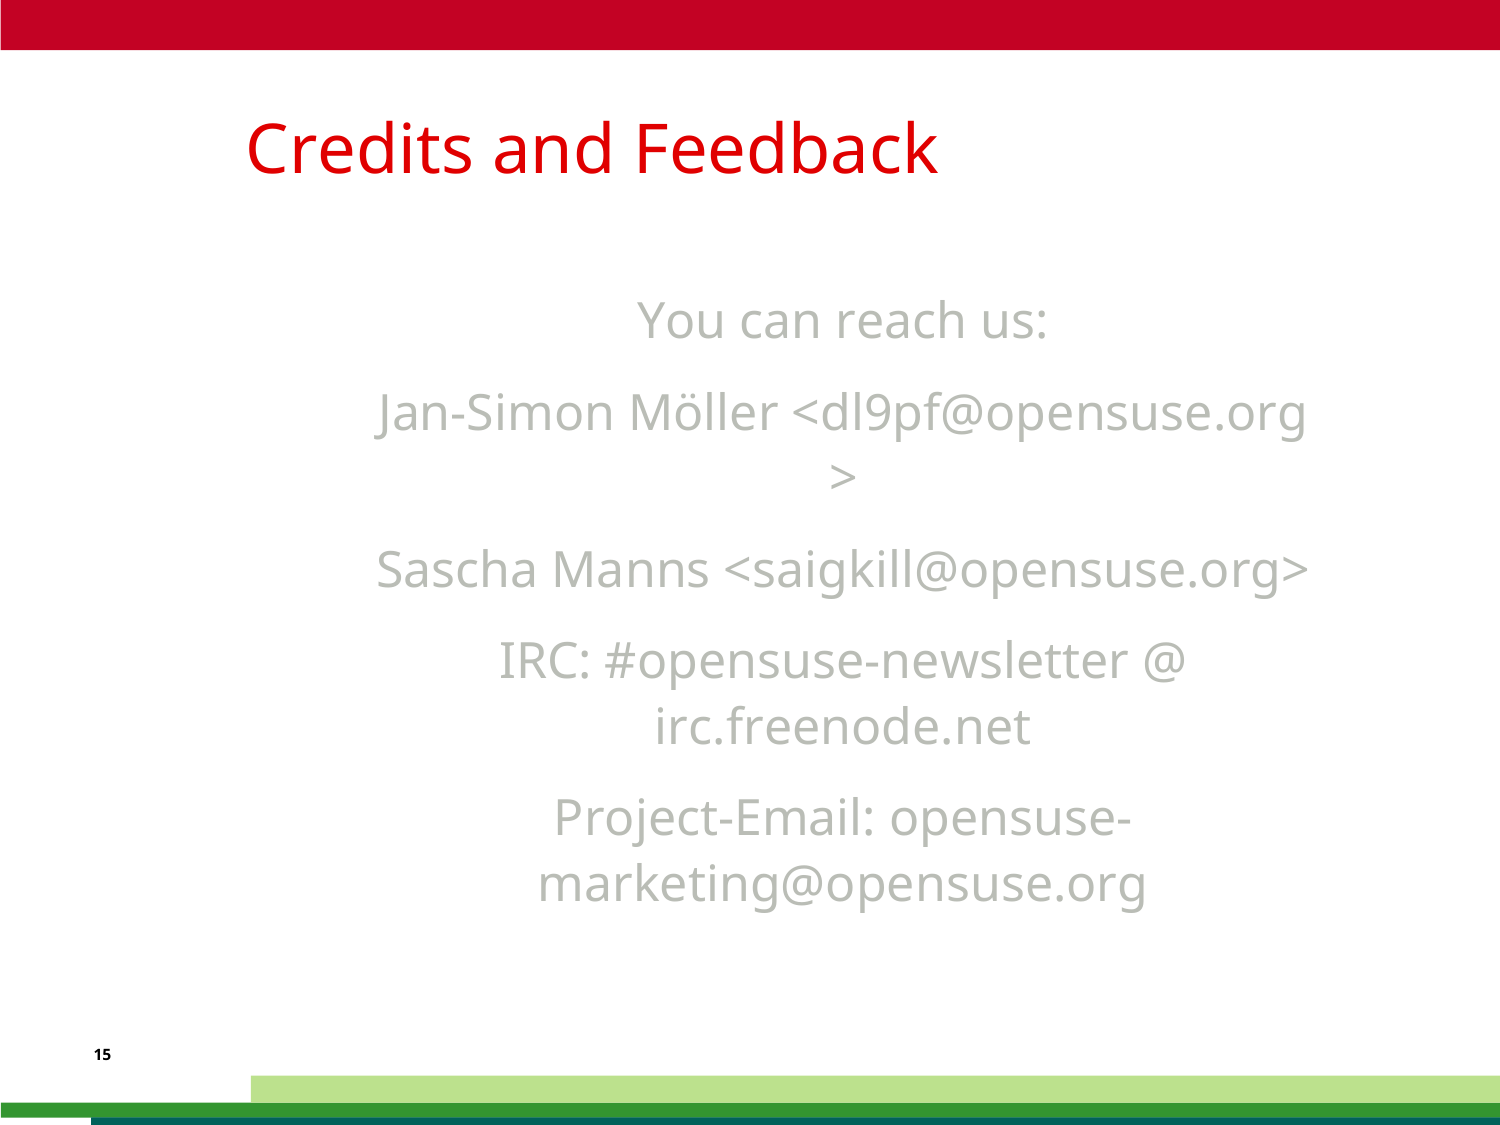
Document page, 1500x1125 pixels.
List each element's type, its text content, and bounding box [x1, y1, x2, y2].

text_box Testing [137, 862, 676, 938]
title Credits and Feedback [245, 68, 1409, 231]
text_box You can reach us: Jan-Simon Möller <dl9pf@opensuse.org> Sascha Manns <saigkill@opensuse.org> IRC: #opensuse-newsletter @ irc.freenode.net Project-Email: opensuse-marketing@opensuse.org [352, 278, 1334, 954]
